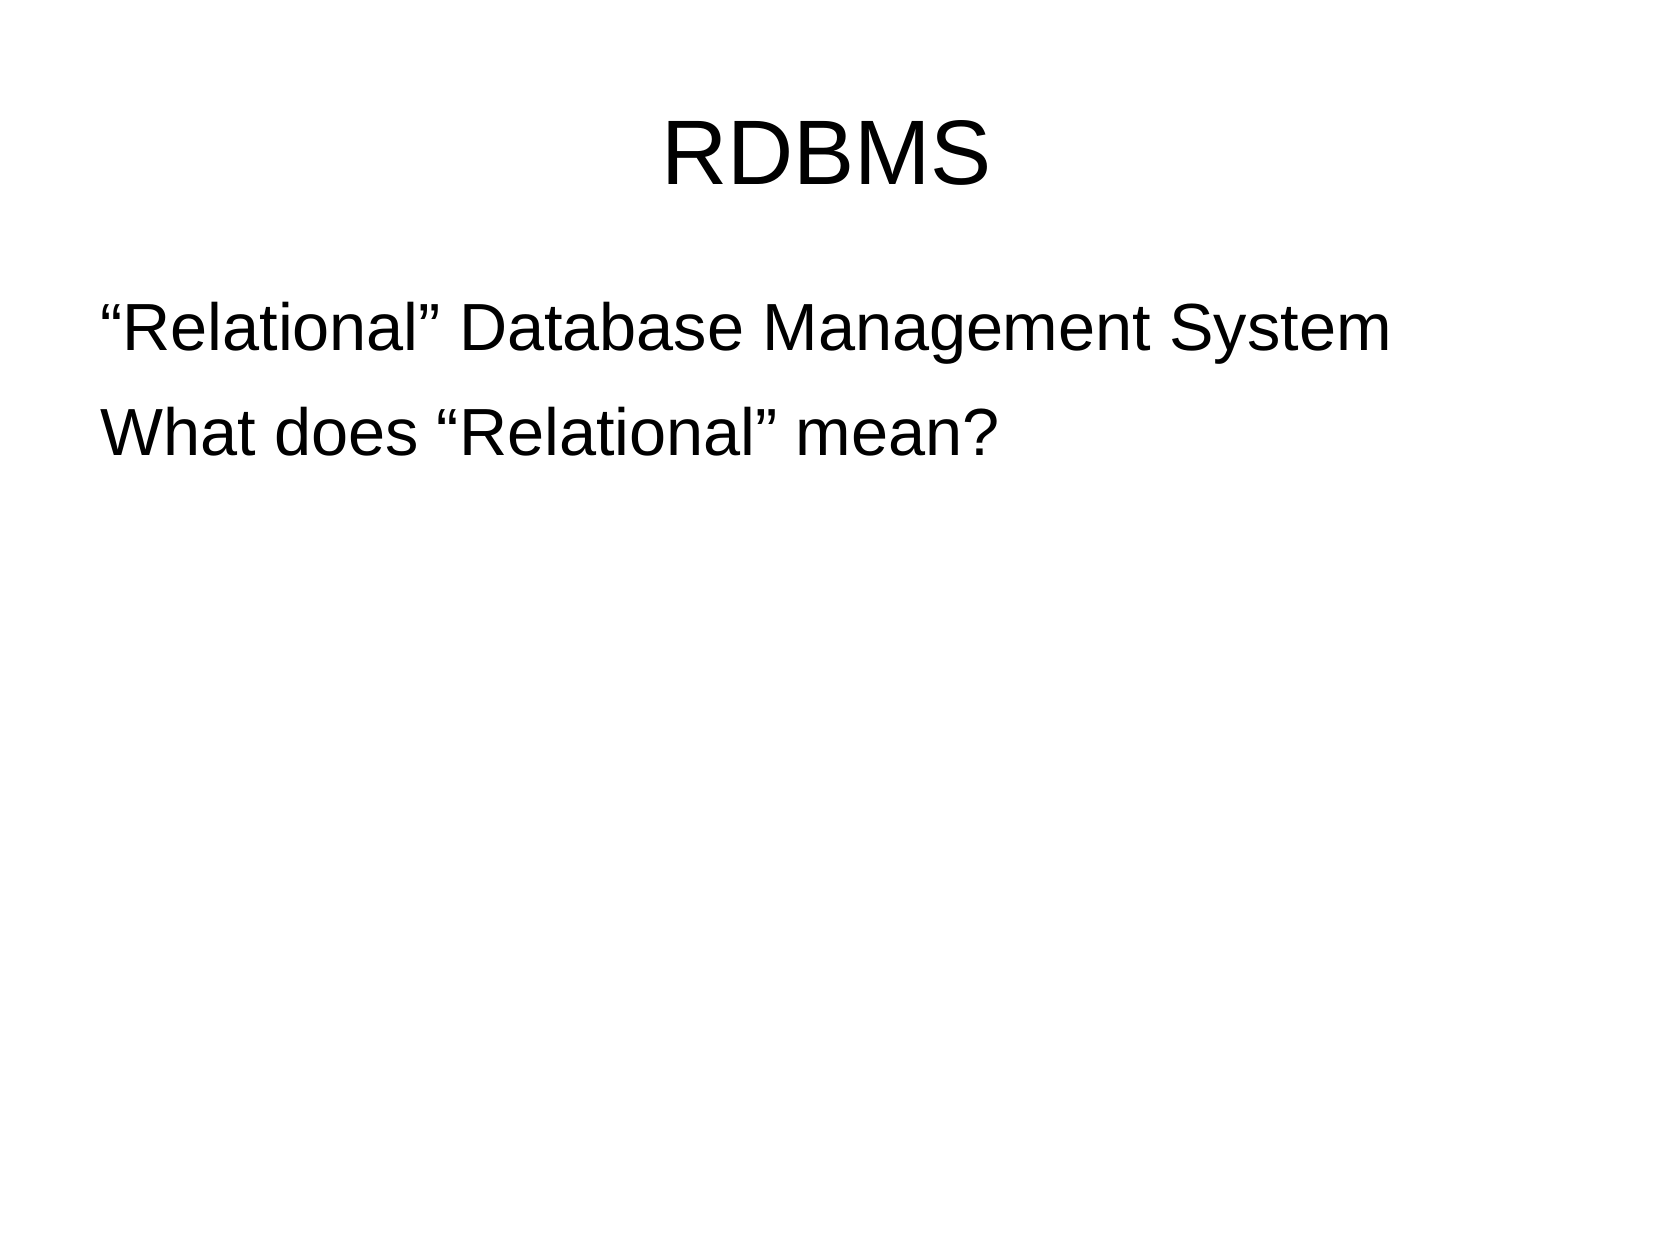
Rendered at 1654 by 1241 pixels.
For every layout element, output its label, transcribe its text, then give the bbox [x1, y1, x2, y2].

title RDBMS [82, 56, 1571, 250]
list “Relational” Database Management System What does “Relational” mean? [82, 290, 1571, 1094]
